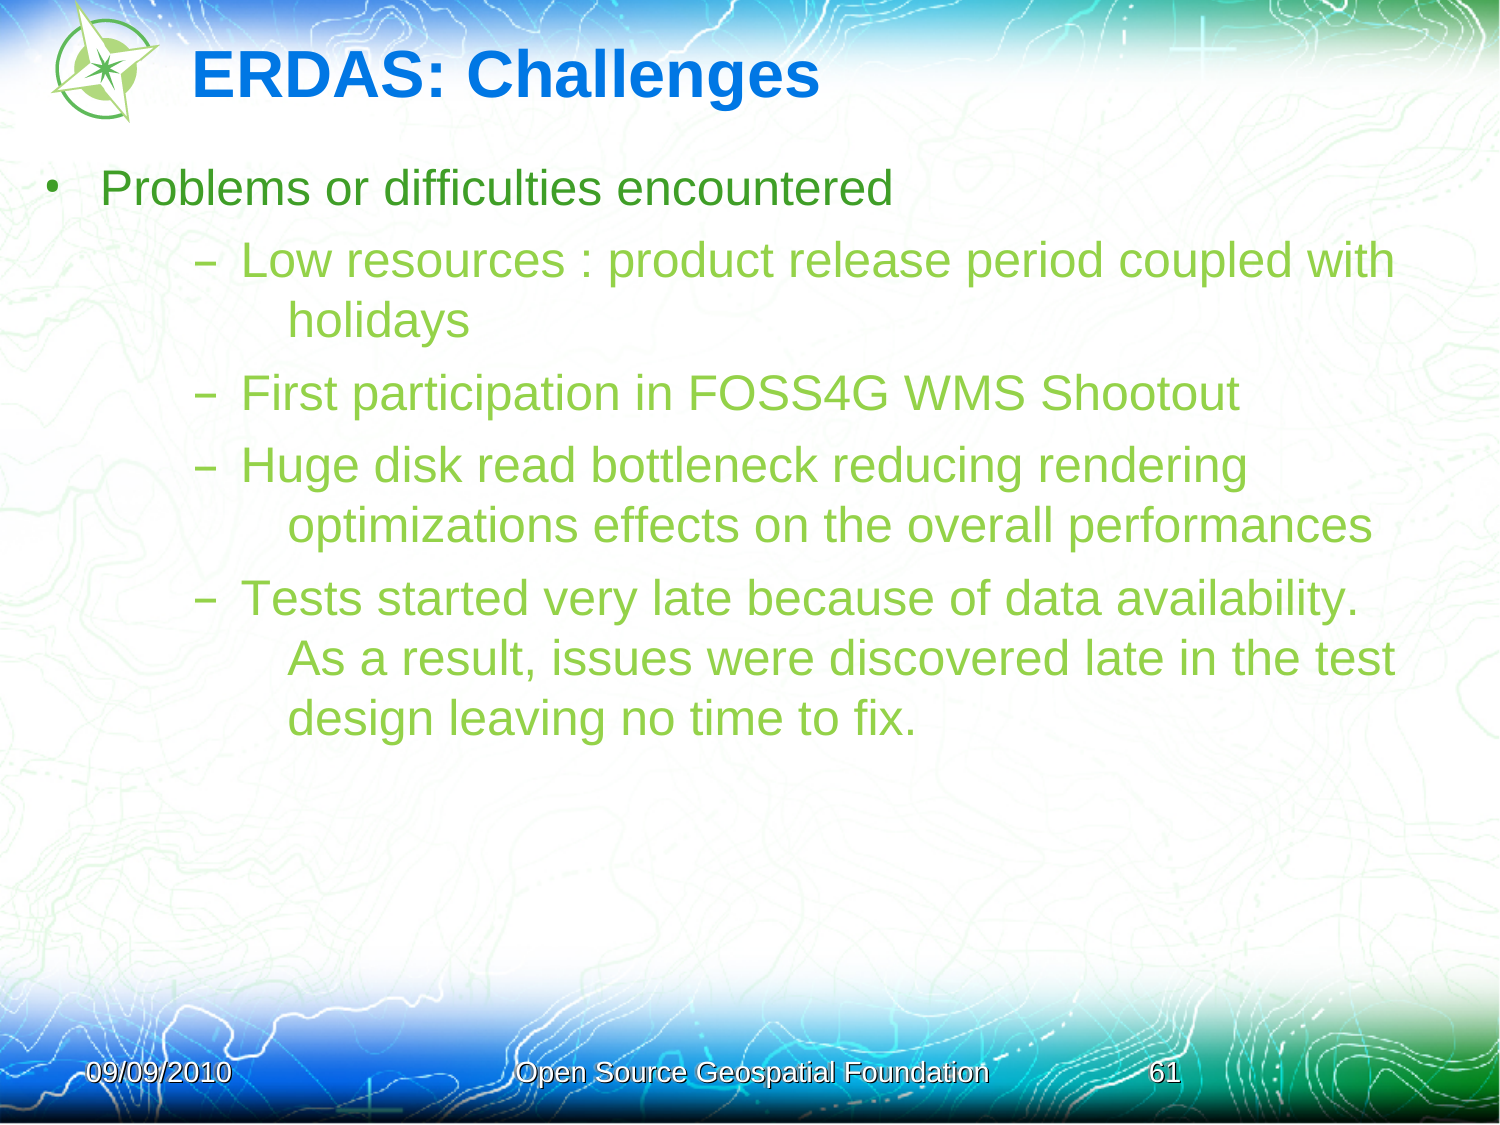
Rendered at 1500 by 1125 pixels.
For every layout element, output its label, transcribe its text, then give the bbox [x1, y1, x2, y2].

text_box Open Source Geospatial Foundation [383, 1045, 1123, 1096]
picture [0, 0, 1500, 1125]
text_box <number> [1134, 1045, 1447, 1112]
list Problems or difficulties encountered Low resources : product release period coupled with holidays First participation in FOSS4G WMS Shootout Huge disk read bottleneck reducing rendering optimizations effects on the overall performances Tests started very late because of data availability. As a result, issues were discovered late in the test design leaving no time to fix. [29, 147, 1418, 891]
text_box 09/09/2010 [71, 1045, 355, 1112]
title ERDAS: Challenges [177, 21, 1477, 122]
